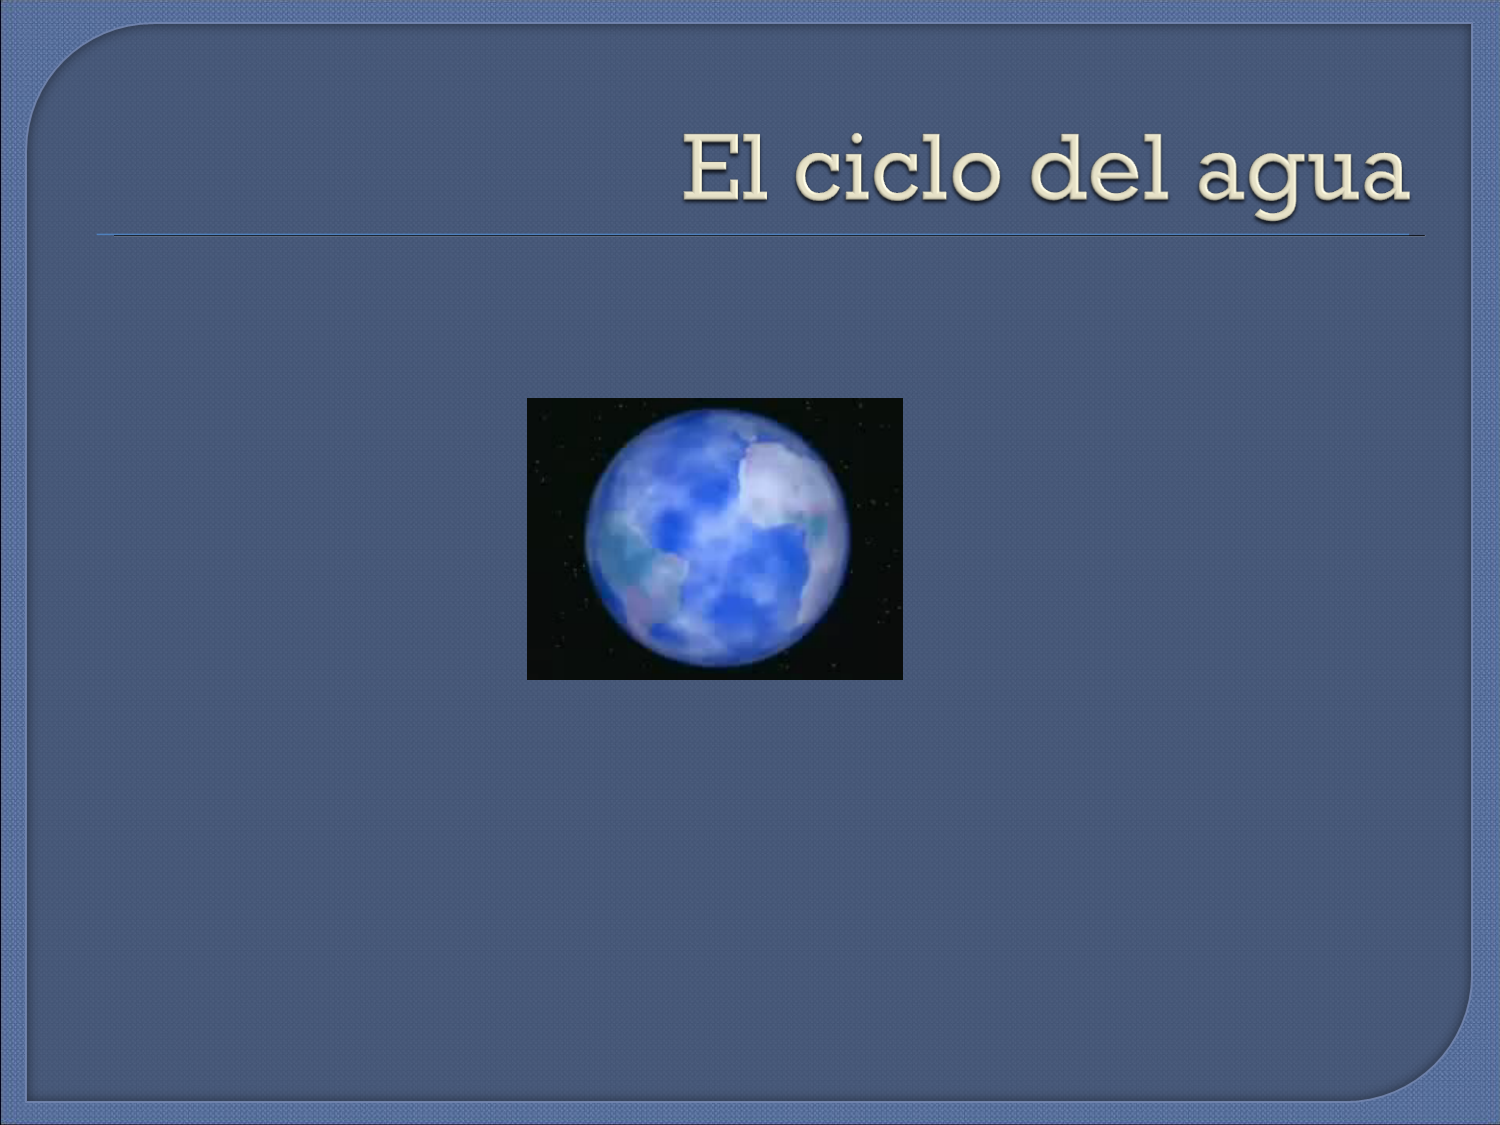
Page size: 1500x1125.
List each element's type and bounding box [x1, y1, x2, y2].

picture [0, 0, 1500, 1125]
text_box [73, 40, 1476, 233]
text_box [527, 398, 903, 680]
